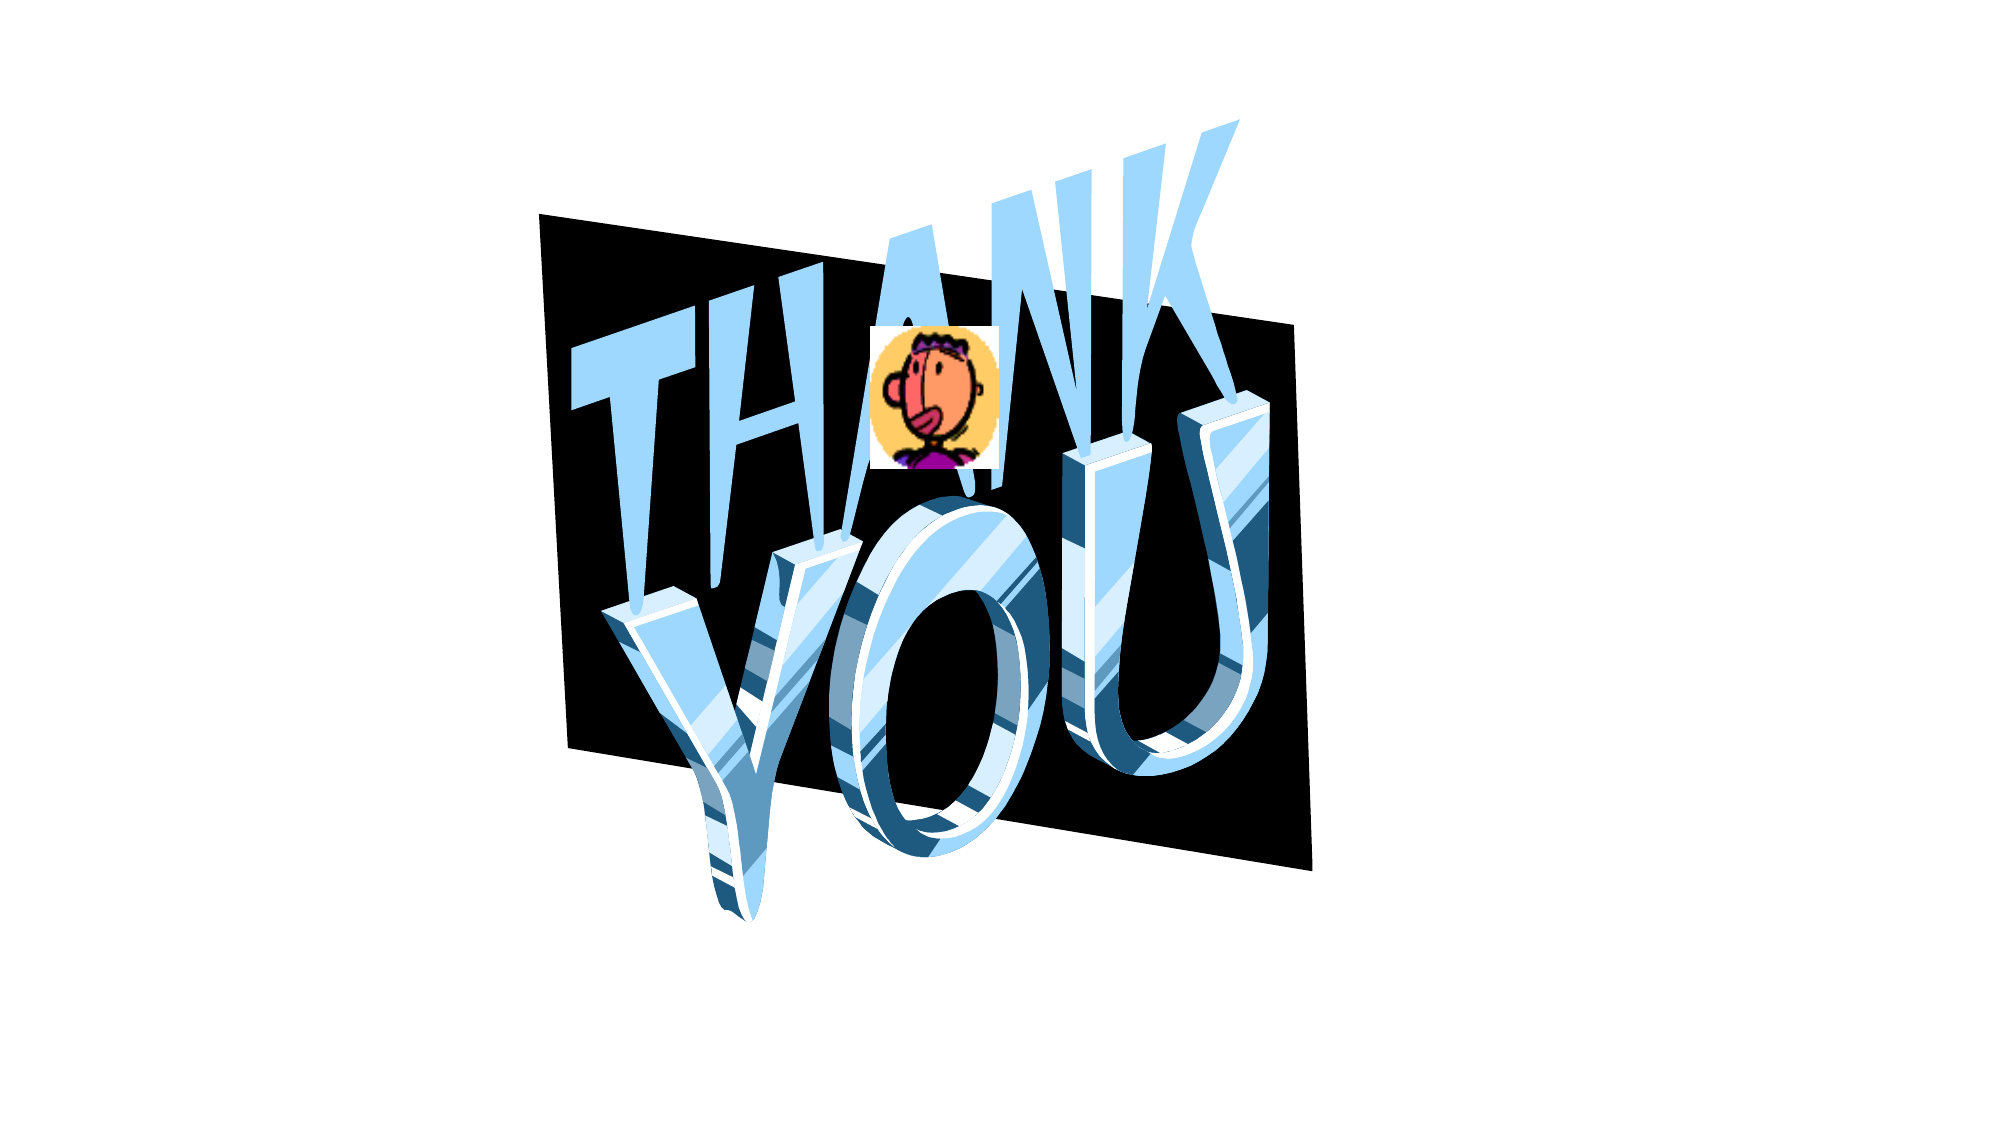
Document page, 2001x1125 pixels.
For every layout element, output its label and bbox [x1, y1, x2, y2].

picture [538, 119, 1313, 925]
